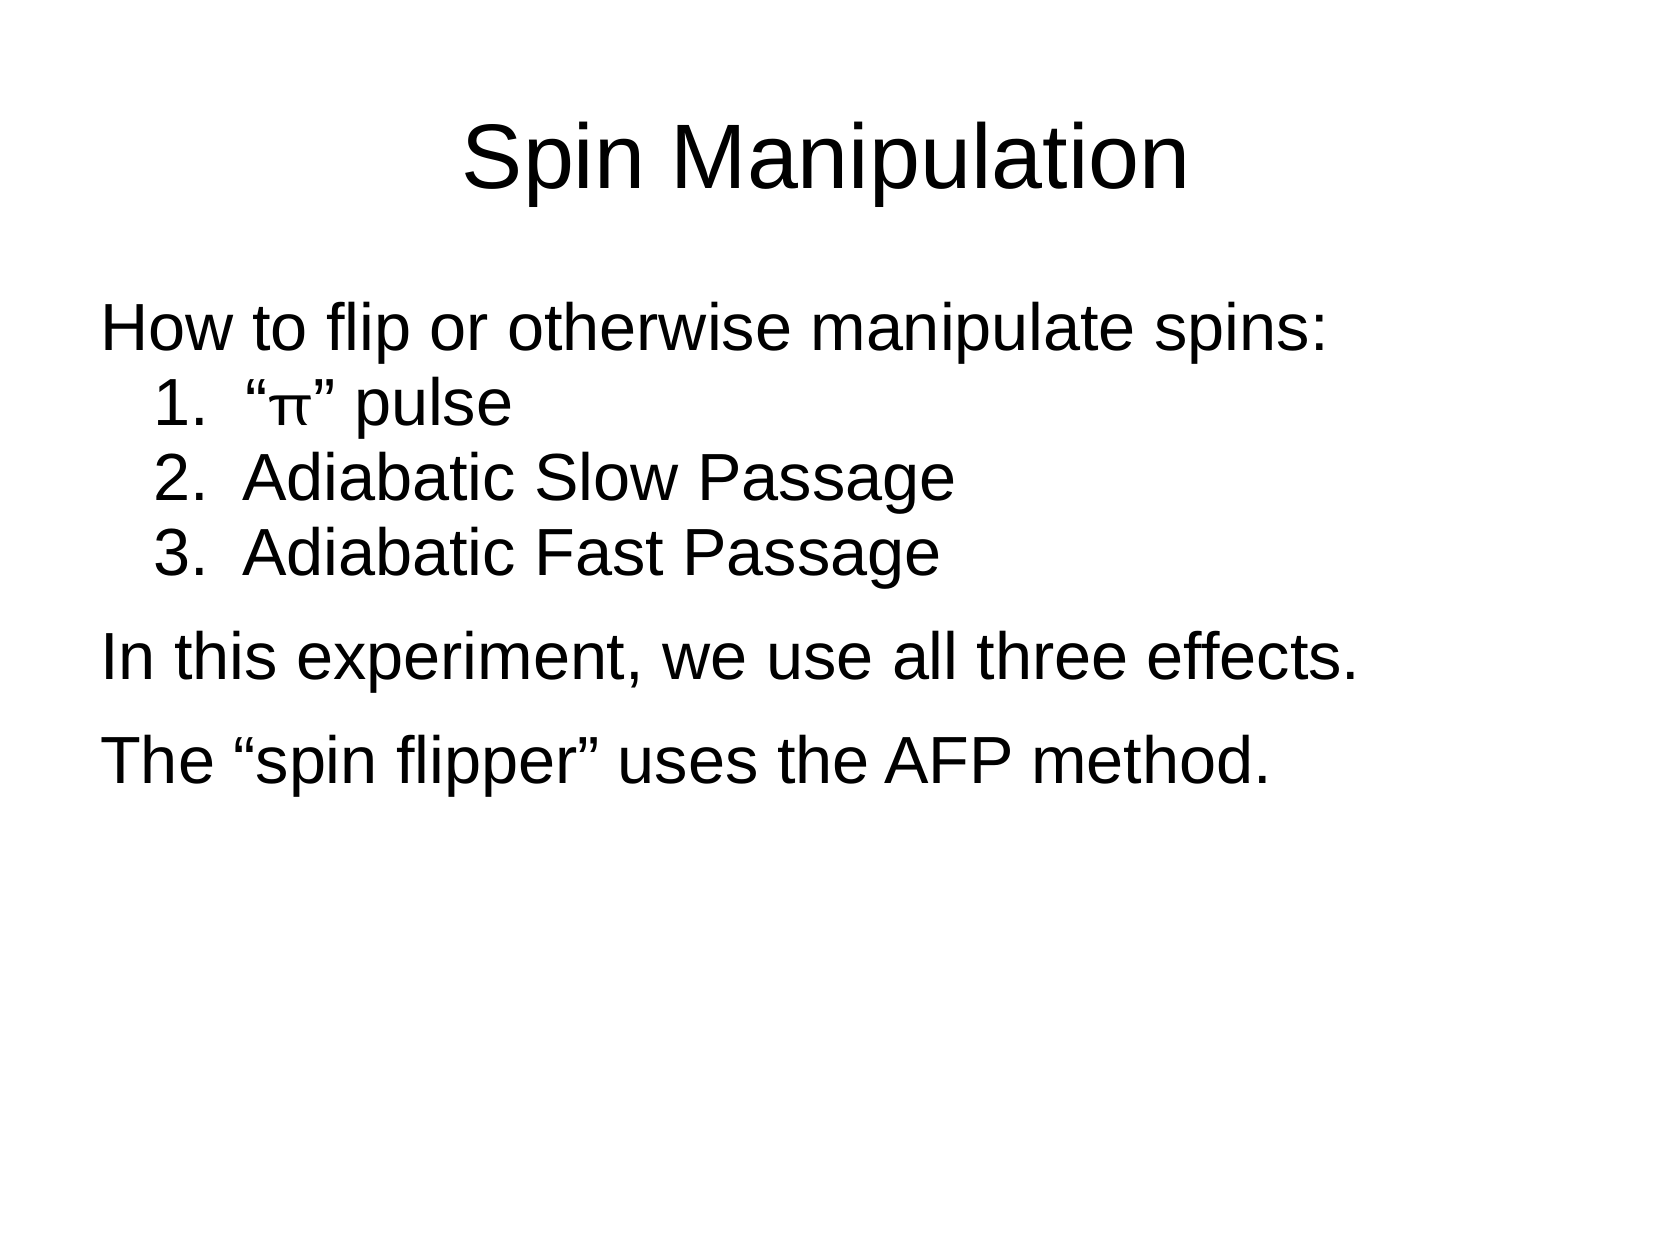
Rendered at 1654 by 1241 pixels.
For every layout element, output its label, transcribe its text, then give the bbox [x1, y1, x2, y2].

list How to flip or otherwise manipulate spins: 1. “” pulse 2. Adiabatic Slow Passage 3. Adiabatic Fast Passage In this experiment, we use all three effects. The “spin flipper” uses the AFP method. [82, 290, 1447, 848]
title Spin Manipulation [82, 52, 1571, 260]
